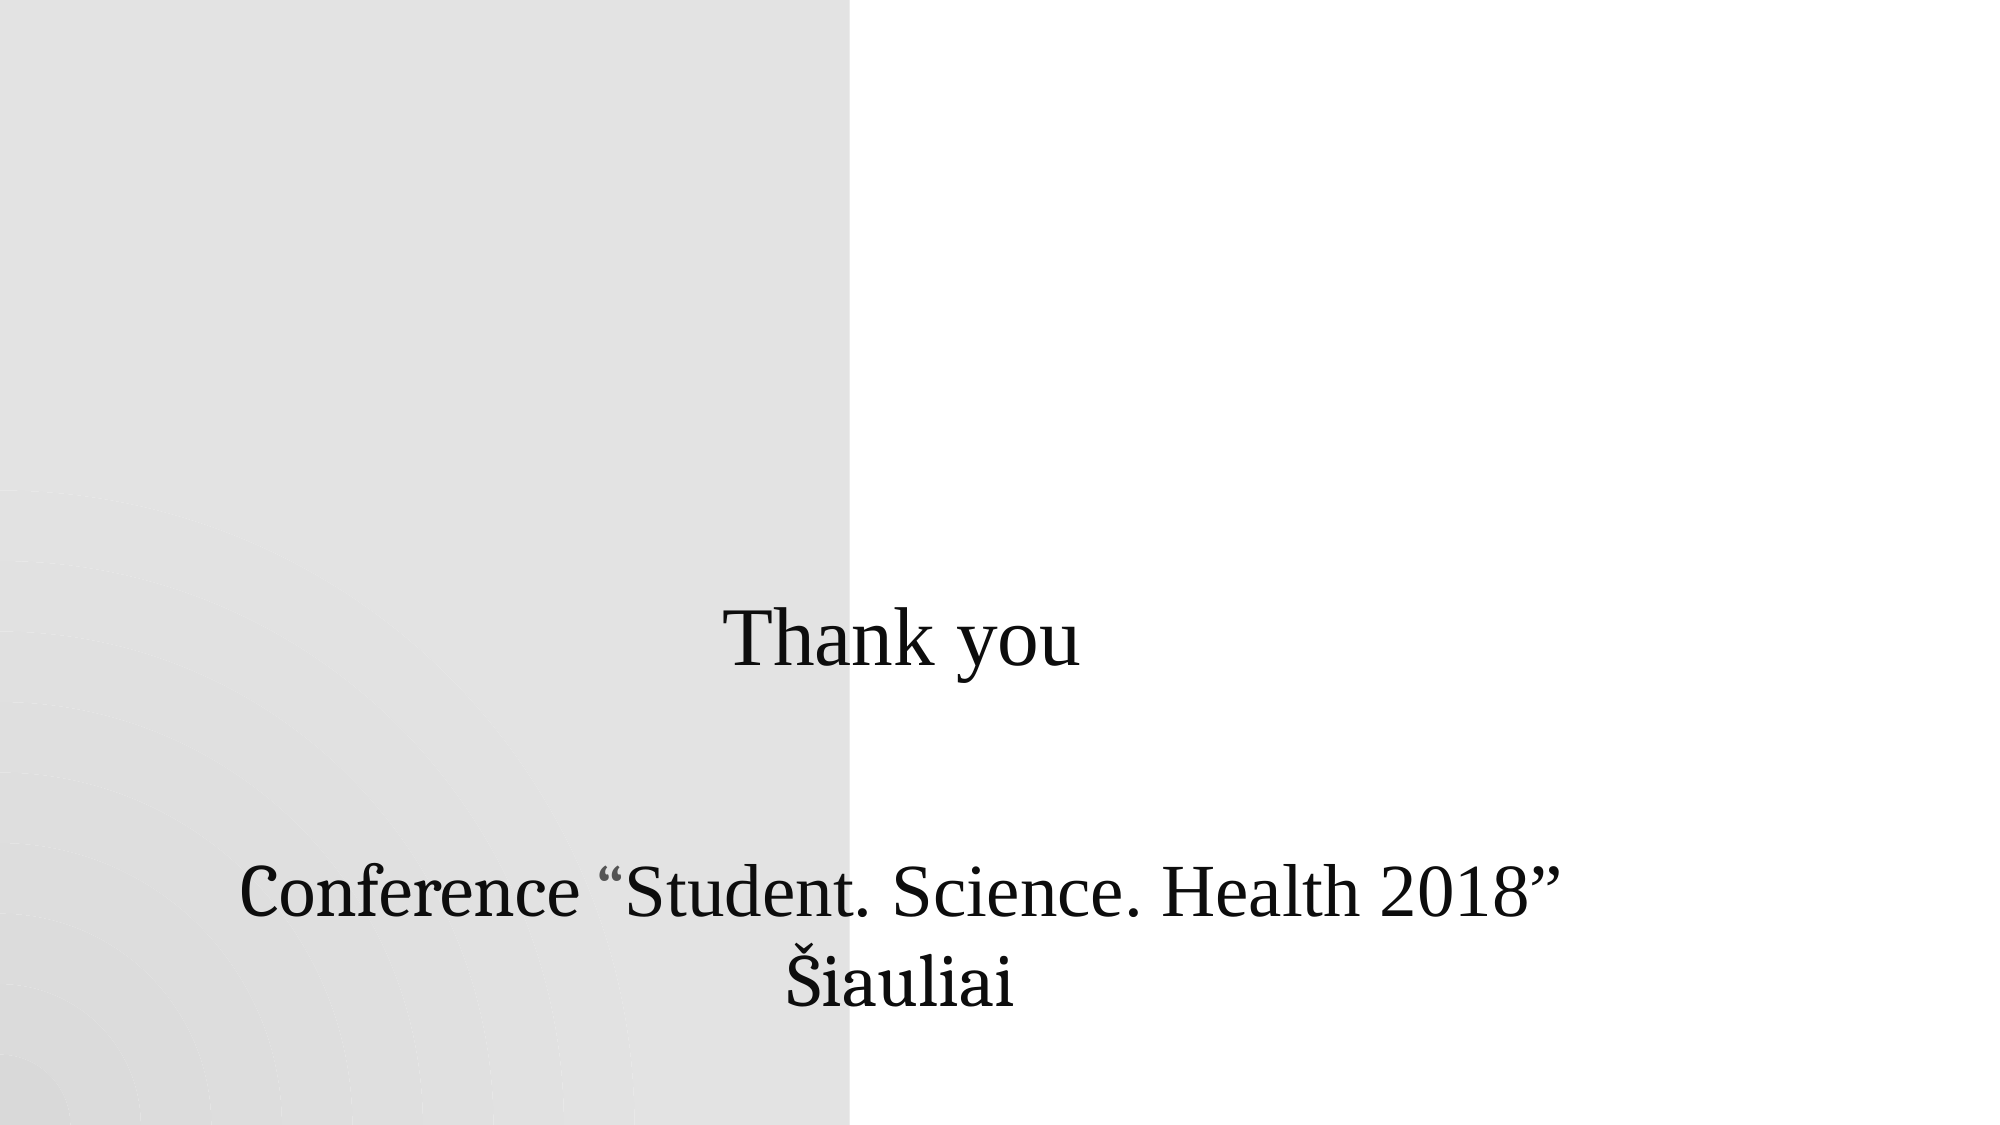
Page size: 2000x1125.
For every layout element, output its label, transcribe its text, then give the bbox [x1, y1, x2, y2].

text_box Conference “Student. Science. Health 2018” Šiauliai [225, 834, 1579, 1029]
text_box Thank you [707, 574, 1097, 689]
